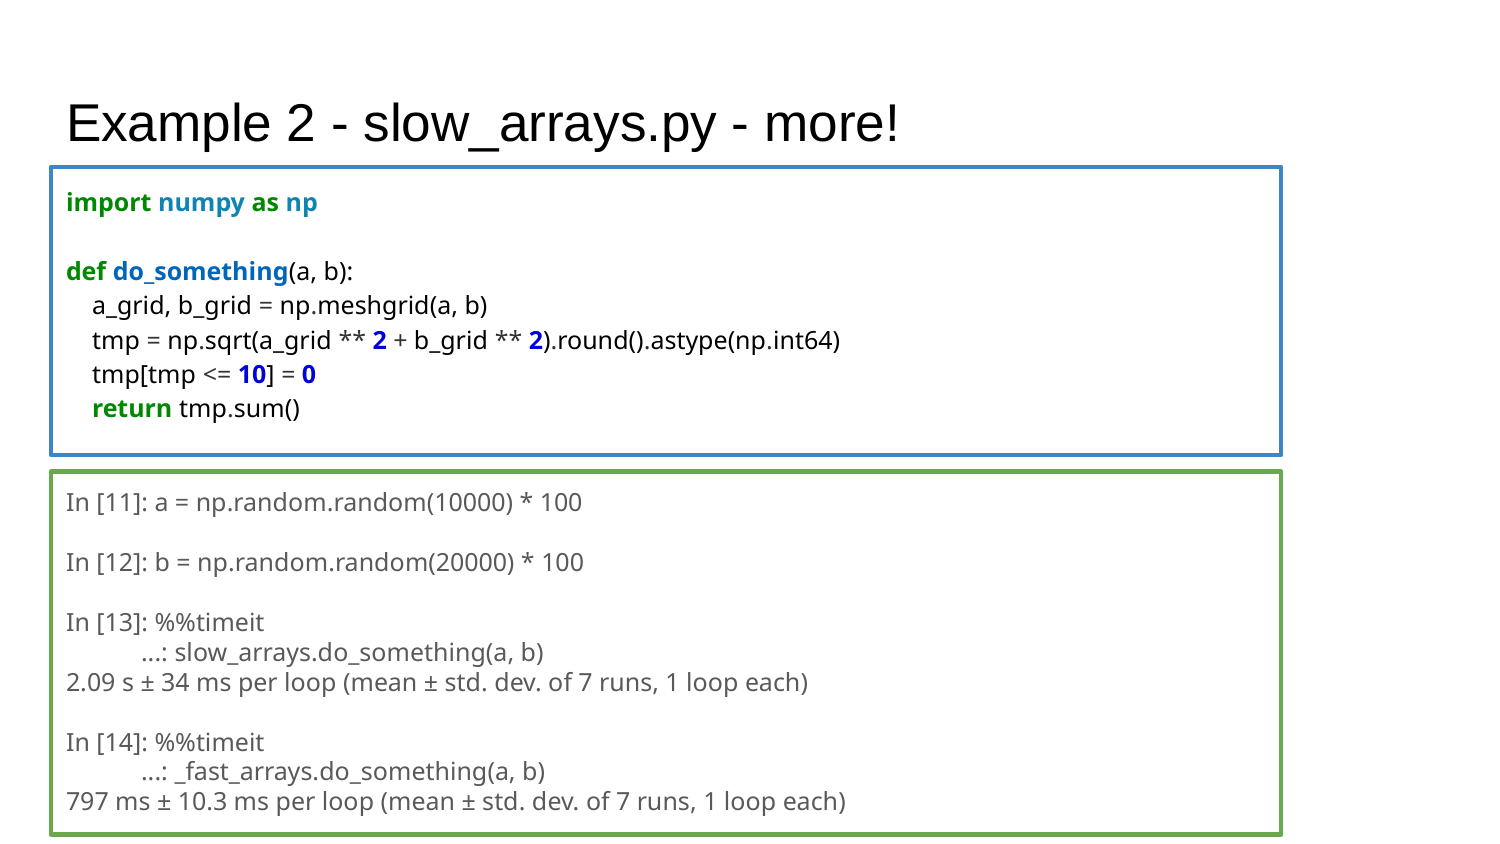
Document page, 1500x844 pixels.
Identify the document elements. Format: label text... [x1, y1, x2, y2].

list import numpy as np def do_something(a, b): a_grid, b_grid = np.meshgrid(a, b) tmp = np.sqrt(a_grid ** 2 + b_grid ** 2).round().astype(np.int64) tmp[tmp <= 10] = 0 return tmp.sum() [51, 166, 1281, 455]
text_box In [11]: a = np.random.random(10000) * 100 In [12]: b = np.random.random(20000) * 100 In [13]: %%timeit ...: slow_arrays.do_something(a, b) 2.09 s ± 34 ms per loop (mean ± std. dev. of 7 runs, 1 loop each) In [14]: %%timeit ...: _fast_arrays.do_something(a, b) 797 ms ± 10.3 ms per loop (mean ± std. dev. of 7 runs, 1 loop each) [51, 471, 1281, 835]
title Example 2 - slow_arrays.py - more! [51, 72, 1449, 167]
